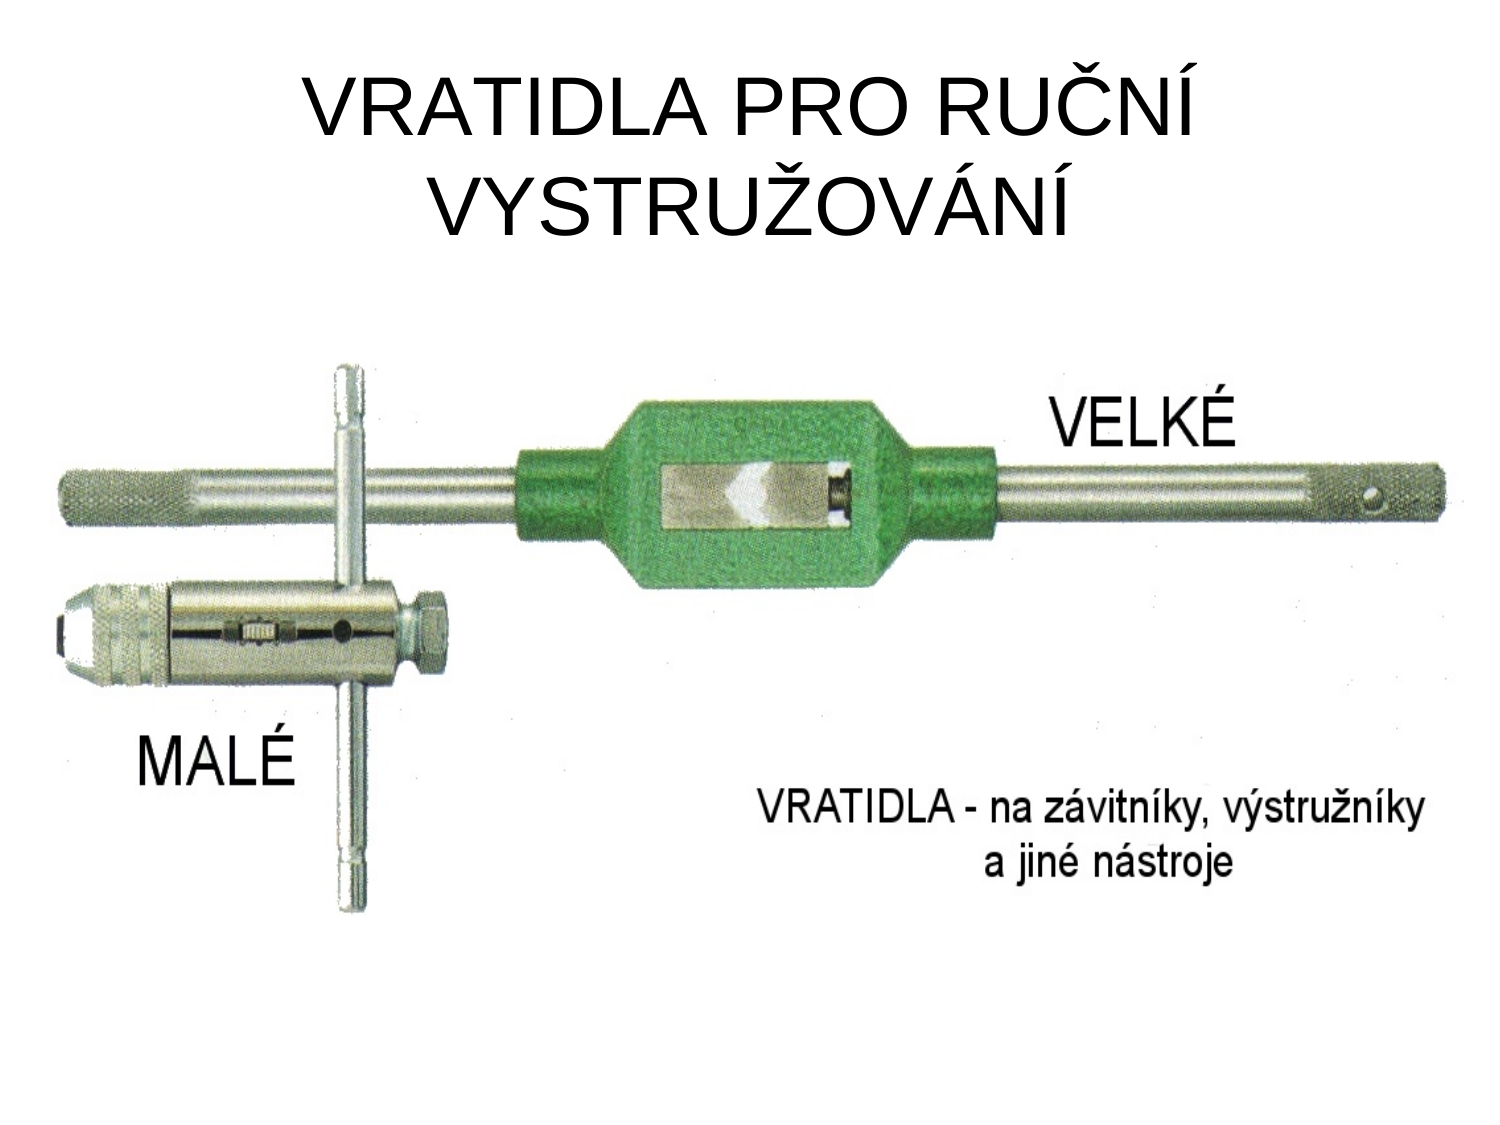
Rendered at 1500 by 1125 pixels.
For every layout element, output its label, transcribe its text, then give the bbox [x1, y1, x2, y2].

picture [29, 361, 1465, 916]
title VRATIDLA PRO RUČNÍ VYSTRUŽOVÁNÍ [75, 45, 1426, 233]
